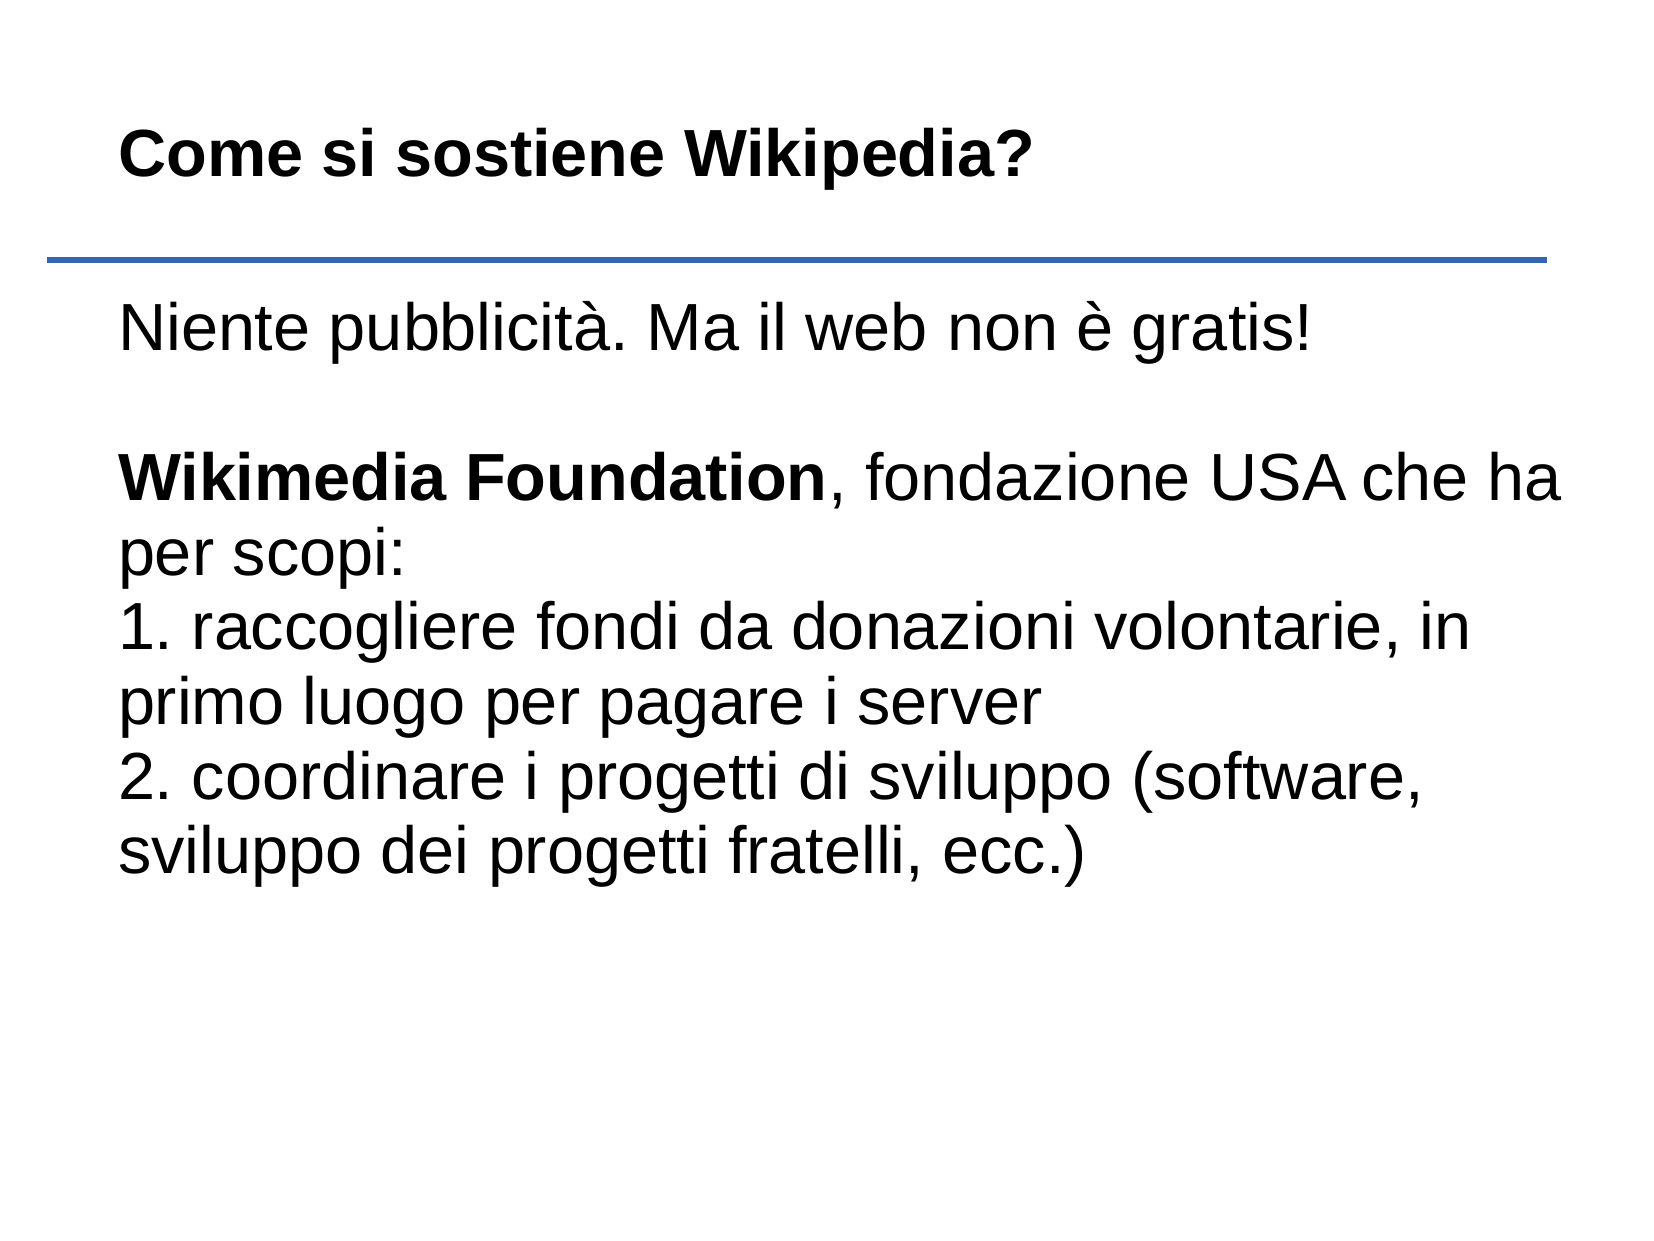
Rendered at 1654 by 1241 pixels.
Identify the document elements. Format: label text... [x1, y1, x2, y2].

subtitle Niente pubblicità. Ma il web non è gratis! Wikimedia Foundation, fondazione USA che ha per scopi: 1. raccogliere fondi da donazioni volontarie, in primo luogo per pagare i server 2. coordinare i progetti di sviluppo (software, sviluppo dei progetti fratelli, ecc.) [118, 290, 1571, 1170]
title Come si sostiene Wikipedia? [118, 49, 1571, 257]
